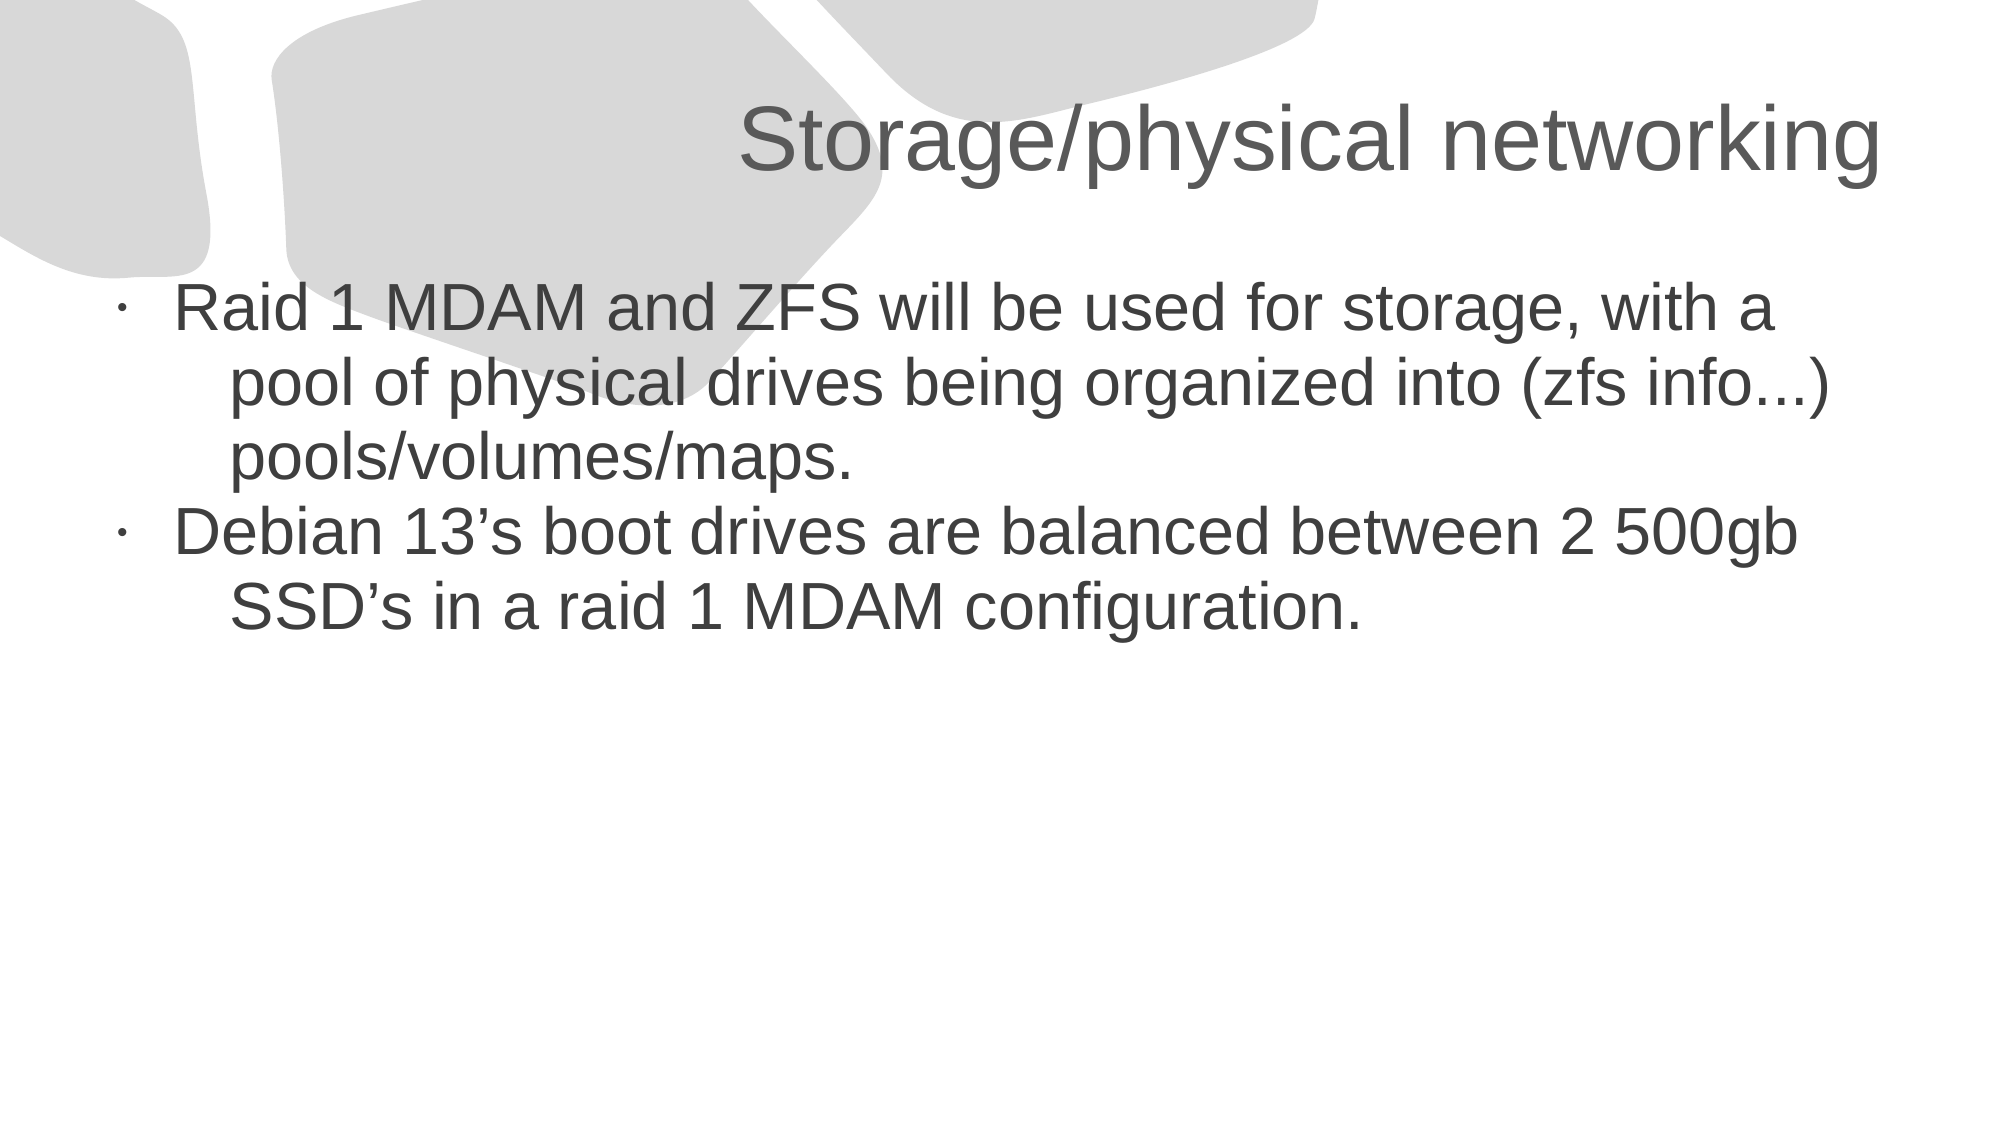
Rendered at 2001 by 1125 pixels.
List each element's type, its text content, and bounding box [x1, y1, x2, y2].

title Storage/physical networking [99, 45, 1900, 233]
list Raid 1 MDAM and ZFS will be used for storage, with a pool of physical drives being organized into (zfs info...) pools/volumes/maps. Debian 13’s boot drives are balanced between 2 500gb SSD’s in a raid 1 MDAM configuration. [99, 262, 1900, 1005]
